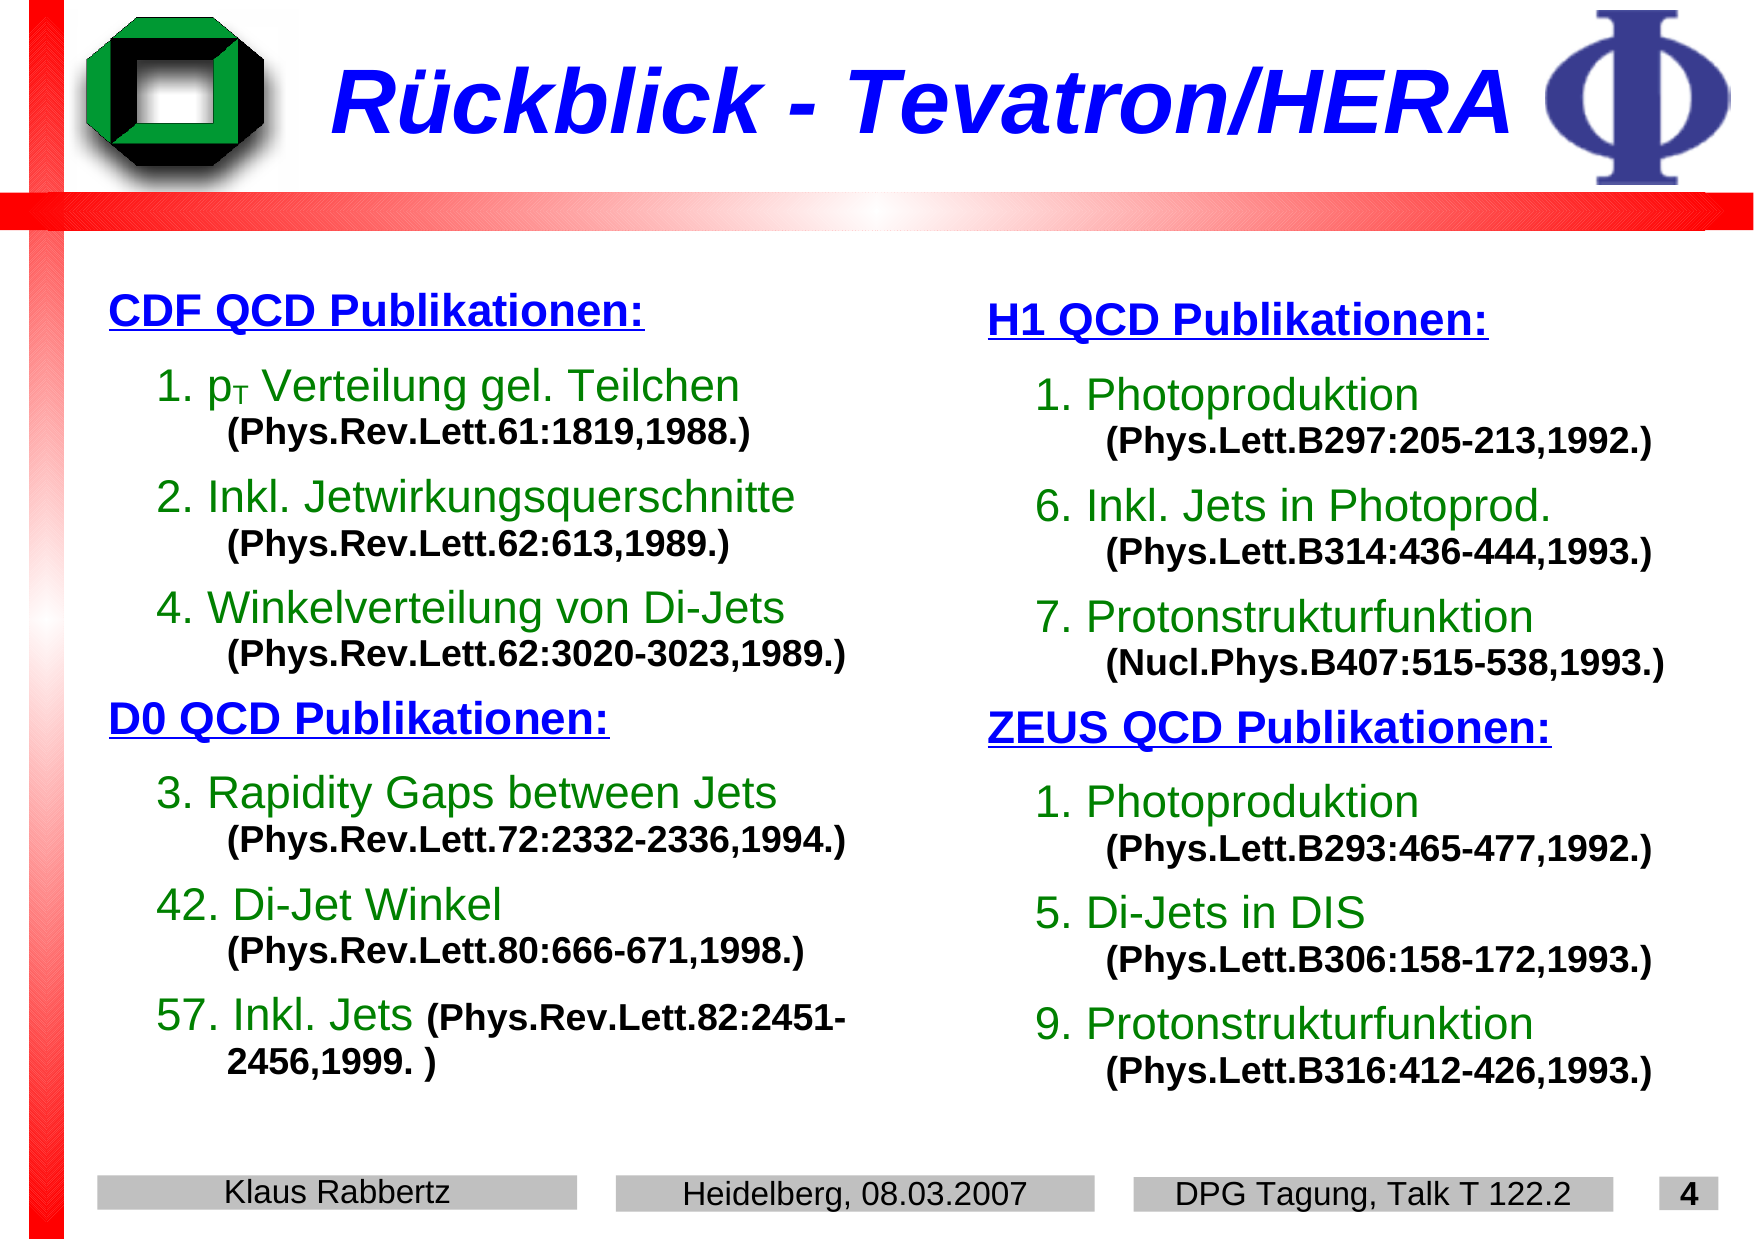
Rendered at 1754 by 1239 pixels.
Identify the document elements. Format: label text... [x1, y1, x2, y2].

list CDF QCD Publikationen: 1. pT Verteilung gel. Teilchen (Phys.Rev.Lett.61:1819,1988.) 2. Inkl. Jetwirkungsquerschnitte (Phys.Rev.Lett.62:613,1989.) 4. Winkelverteilung von Di-Jets (Phys.Rev.Lett.62:3020-3023,1989.) D0 QCD Publikationen: 3. Rapidity Gaps between Jets (Phys.Rev.Lett.72:2332-2336,1994.) 42. Di-Jet Winkel (Phys.Rev.Lett.80:666-671,1998.) 57. Inkl. Jets (Phys.Rev.Lett.82:2451-2456,1999. ) [49, 284, 875, 1177]
list H1 QCD Publikationen: 1. Photoproduktion (Phys.Lett.B297:205-213,1992.) 6. Inkl. Jets in Photoprod. (Phys.Lett.B314:436-444,1993.) 7. Protonstrukturfunktion (Nucl.Phys.B407:515-538,1993.) ZEUS QCD Publikationen: 1. Photoproduktion (Phys.Lett.B293:465-477,1992.) 5. Di-Jets in DIS (Phys.Lett.B306:158-172,1993.) 9. Protonstrukturfunktion (Phys.Lett.B316:412-426,1993.) [928, 293, 1699, 1177]
picture [64, 9, 299, 192]
picture [1545, 10, 1731, 185]
title Rückblick - Tevatron/HERA [282, 21, 1566, 183]
